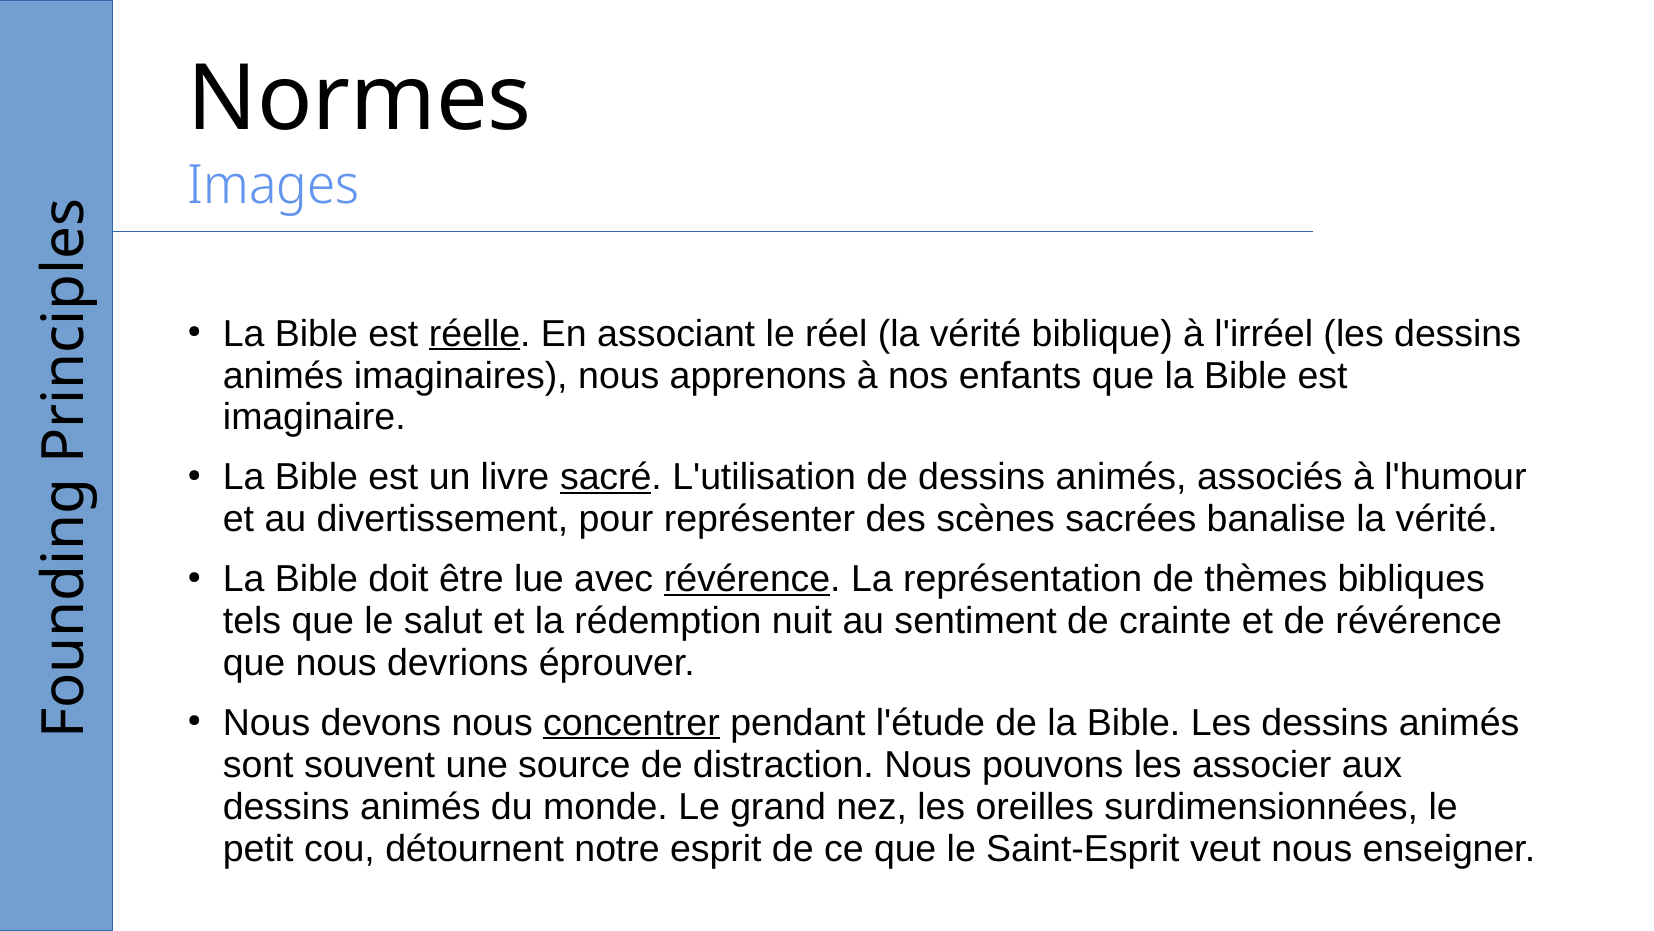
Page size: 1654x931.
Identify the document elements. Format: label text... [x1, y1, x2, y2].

title Images [187, 125, 1571, 239]
text_box [0, 0, 113, 931]
title Normes [187, 33, 1571, 125]
text_box Founding Principles [13, 37, 105, 901]
subtitle La Bible est réelle. En associant le réel (la vérité biblique) à l'irréel (les dessins animés imaginaires), nous apprenons à nos enfants que la Bible est imaginaire. La Bible est un livre sacré. L'utilisation de dessins animés, associés à l'humour et au divertissement, pour représenter des scènes sacrées banalise la vérité. La Bible doit être lue avec révérence. La représentation de thèmes bibliques tels que le salut et la rédemption nuit au sentiment de crainte et de révérence que nous devrions éprouver. Nous devons nous concentrer pendant l'étude de la Bible. Les dessins animés sont souvent une source de distraction. Nous pouvons les associer aux dessins animés du monde. Le grand nez, les oreilles surdimensionnées, le petit cou, détournent notre esprit de ce que le Saint-Esprit veut nous enseigner. [187, 312, 1538, 870]
